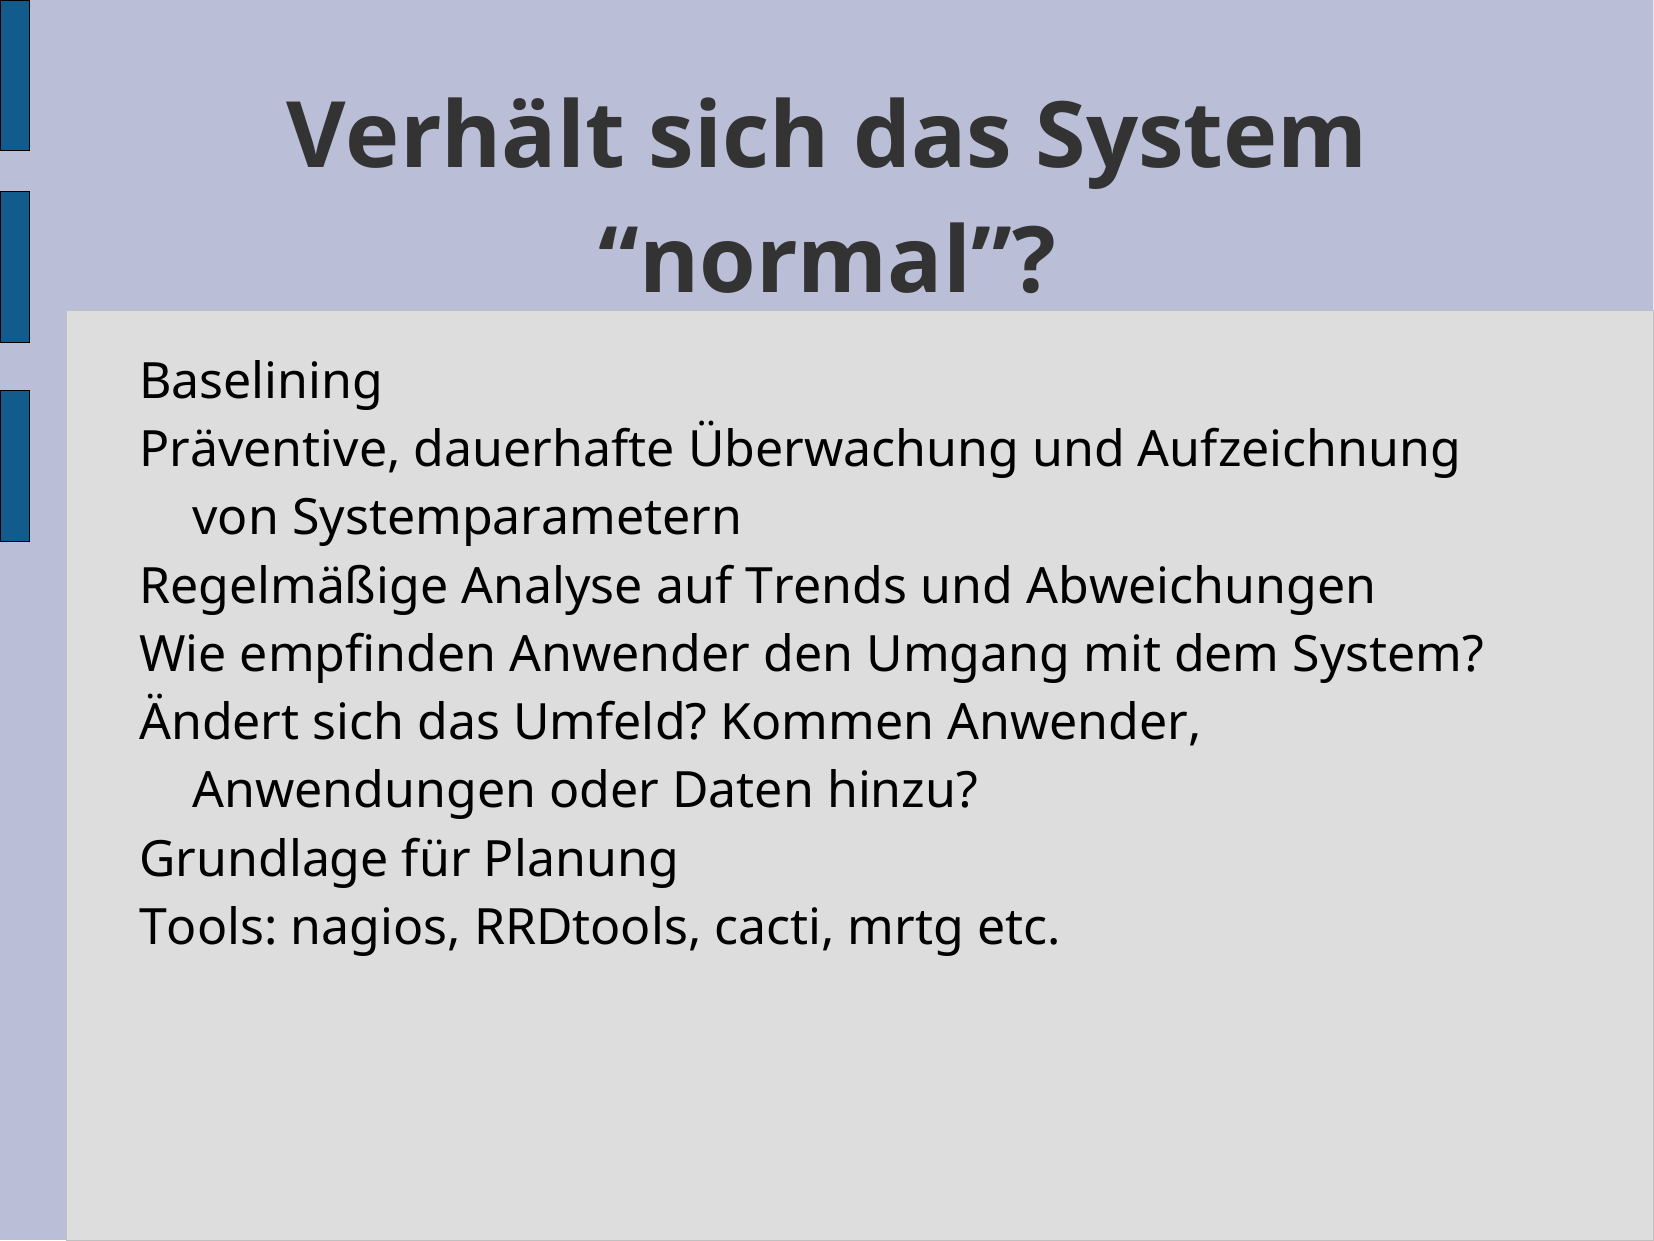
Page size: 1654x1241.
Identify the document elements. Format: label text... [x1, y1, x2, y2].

list Baselining Präventive, dauerhafte Überwachung und Aufzeichnung von Systemparametern Regelmäßige Analyse auf Trends und Abweichungen Wie empfinden Anwender den Umgang mit dem System? Ändert sich das Umfeld? Kommen Anwender, Anwendungen oder Daten hinzu? Grundlage für Planung Tools: nagios, RRDtools, cacti, mrtg etc. [121, 344, 1534, 1127]
title Verhält sich das System “normal”? [121, 55, 1534, 334]
